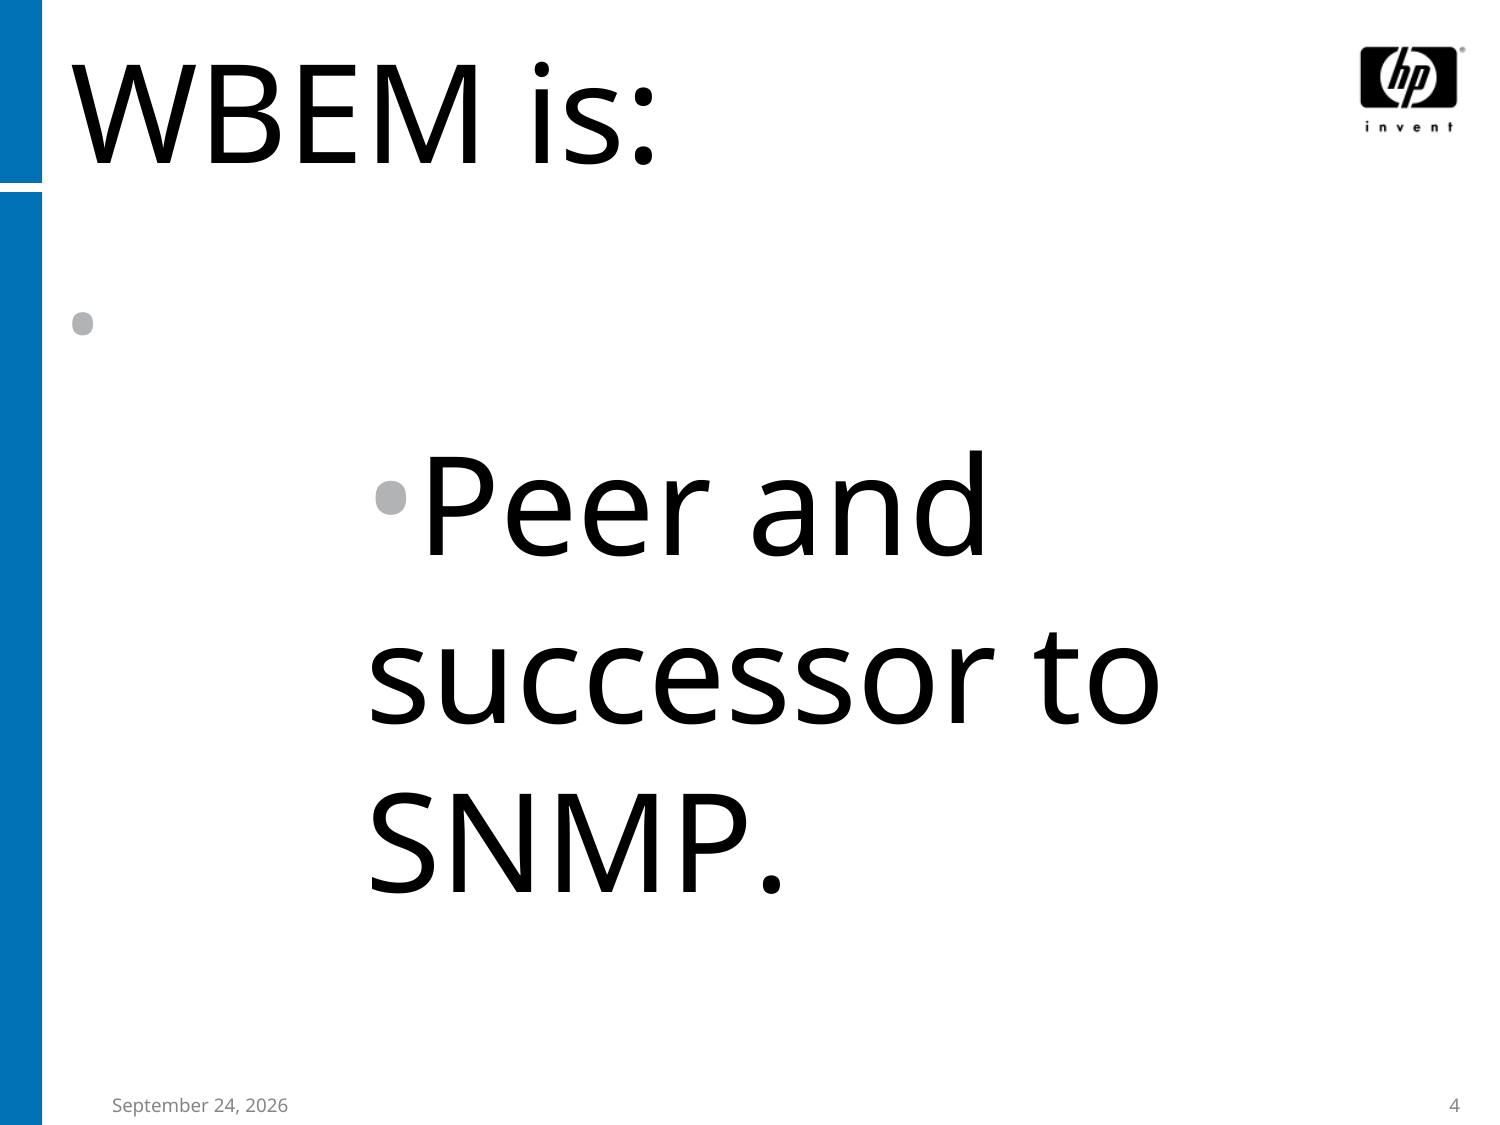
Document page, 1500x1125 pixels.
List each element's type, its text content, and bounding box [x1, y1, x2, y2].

list Peer and successor to SNMP. [65, 237, 1423, 1063]
picture [1350, 37, 1472, 141]
title WBEM is: [70, 18, 1322, 207]
